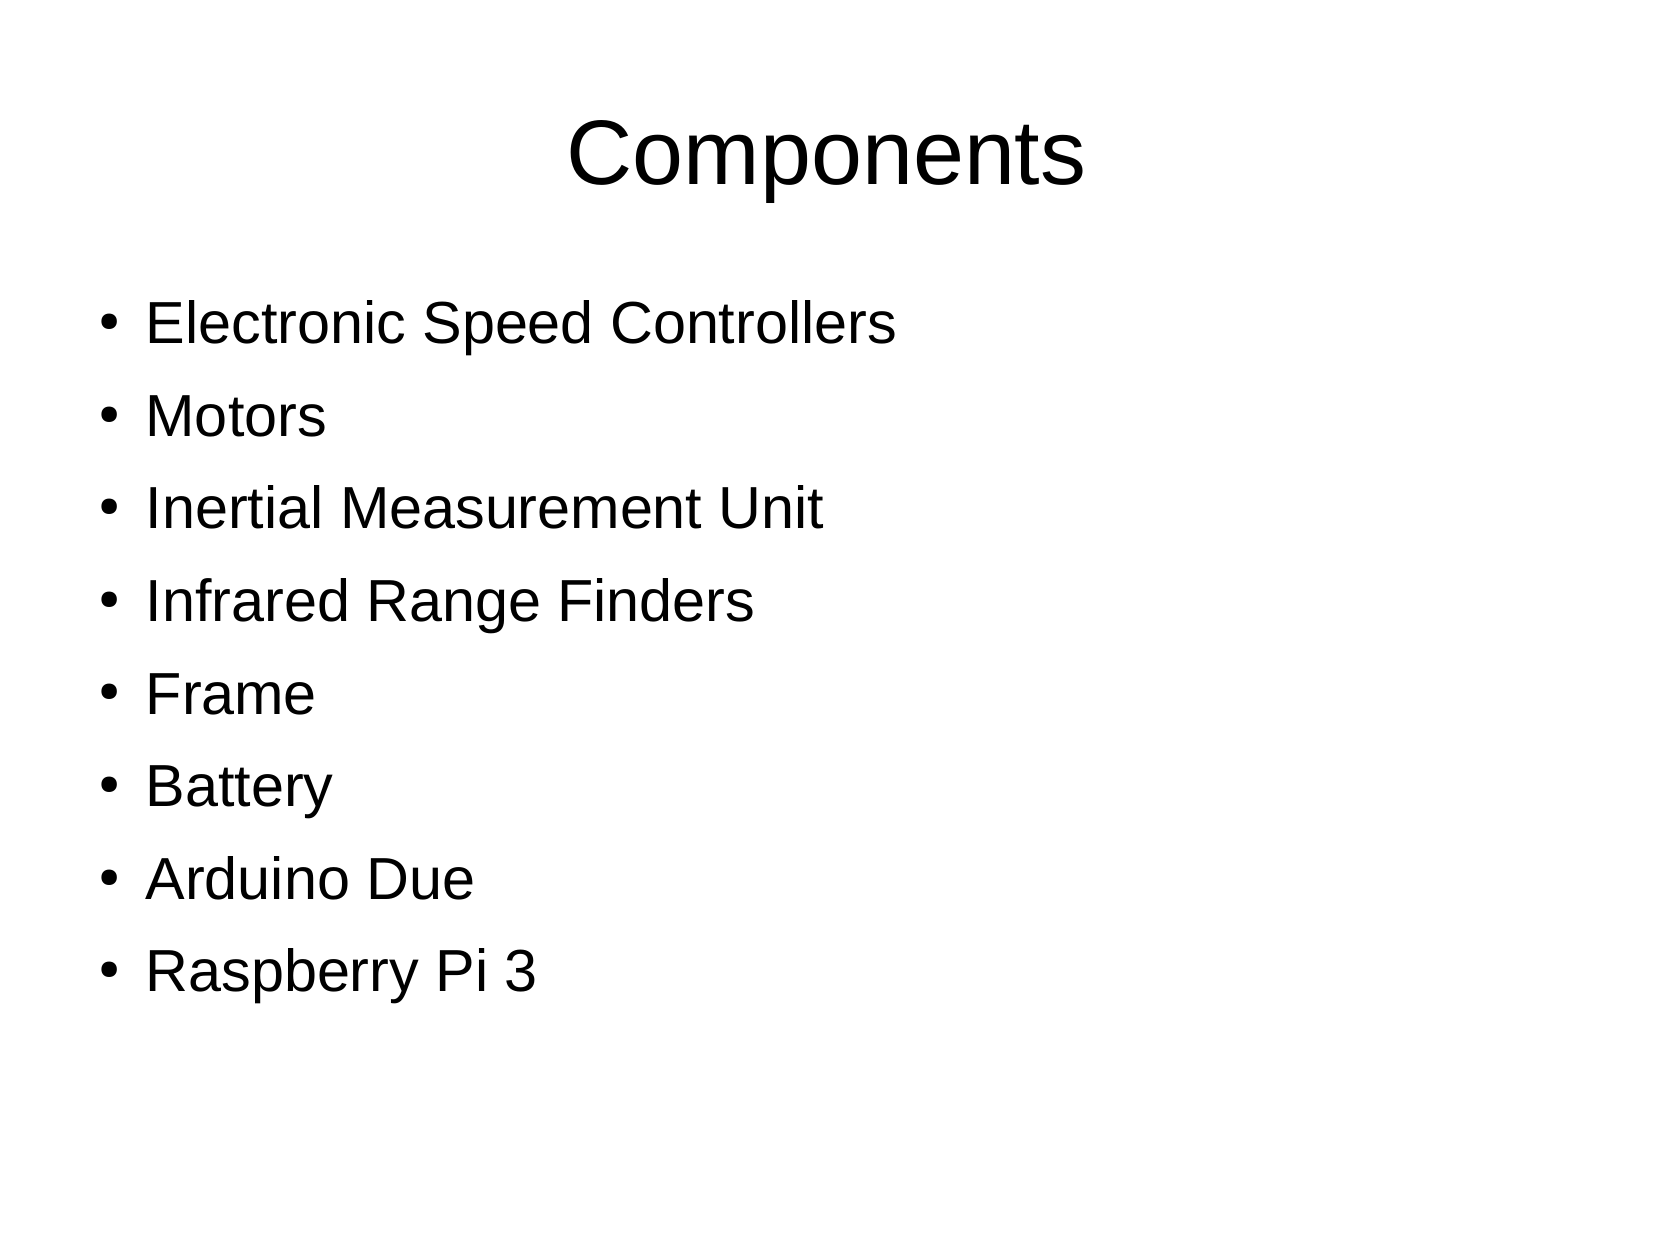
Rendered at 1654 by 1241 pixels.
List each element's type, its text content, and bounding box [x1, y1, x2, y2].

title Components [82, 49, 1571, 257]
list Electronic Speed Controllers Motors Inertial Measurement Unit Infrared Range Finders Frame Battery Arduino Due Raspberry Pi 3 [82, 290, 1571, 1010]
